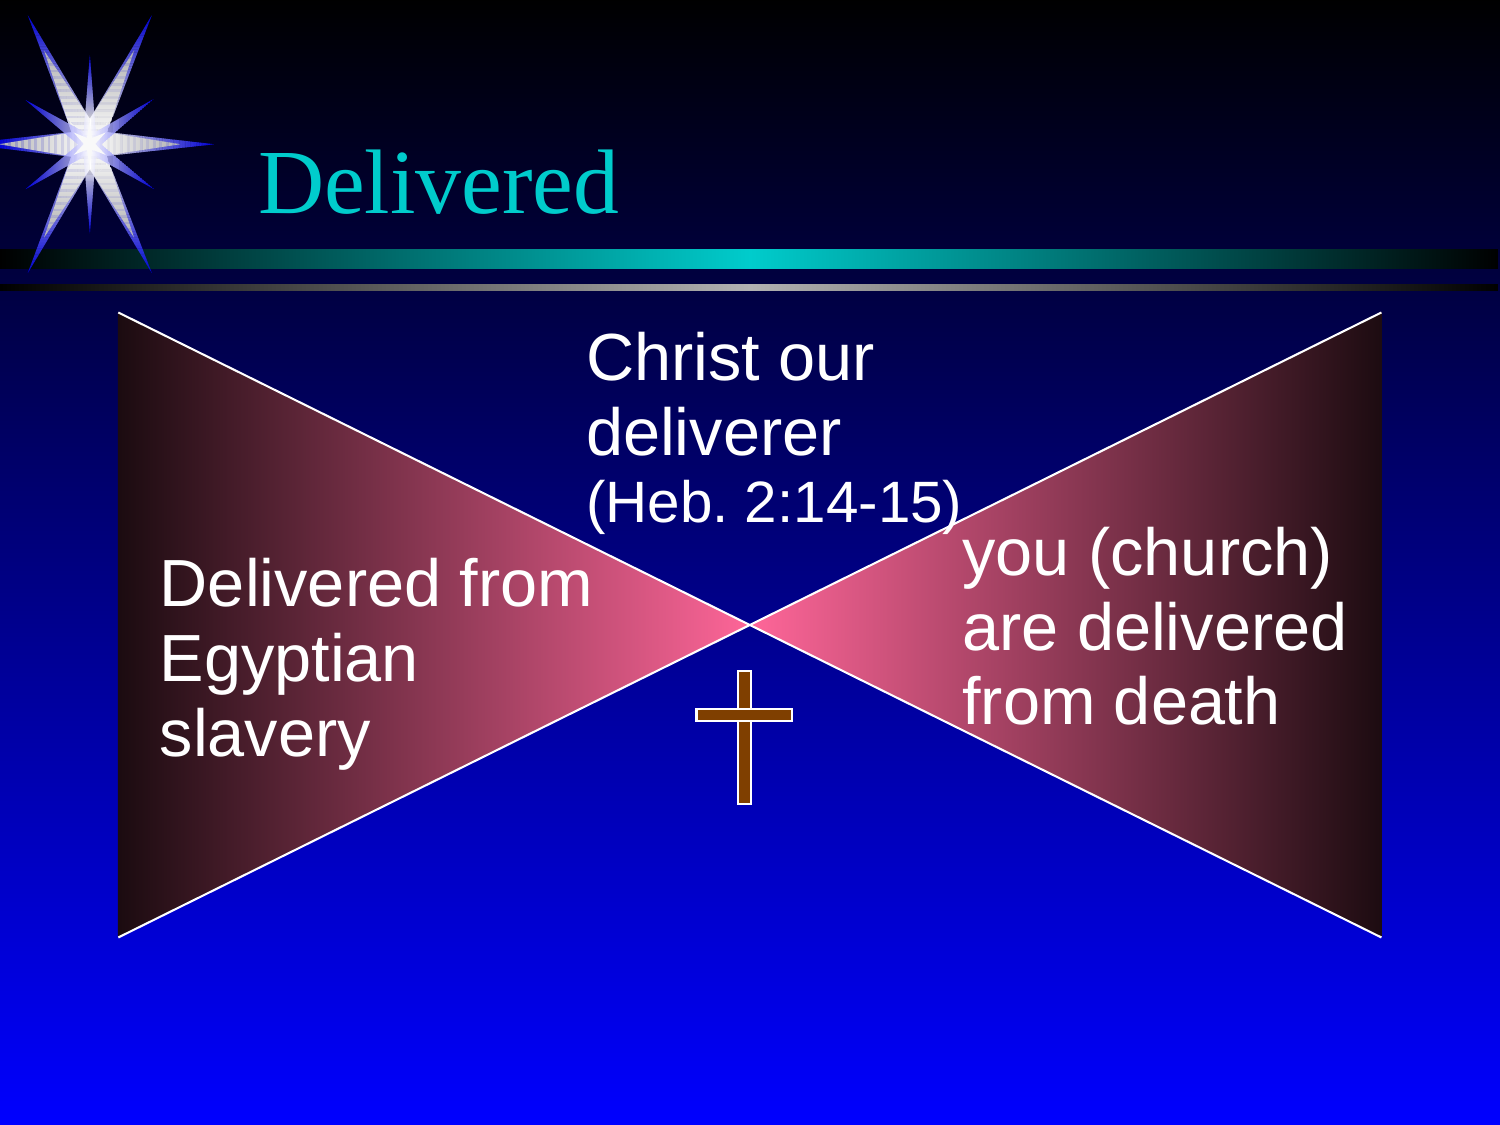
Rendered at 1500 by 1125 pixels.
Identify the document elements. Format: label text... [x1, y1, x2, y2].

text_box [755, 543, 947, 720]
text_box [1045, 314, 1382, 507]
title Delivered [243, 64, 1494, 301]
text_box [632, 569, 745, 681]
text_box you (church) are delivered from death [947, 507, 1382, 747]
text_box [1001, 747, 1382, 936]
text_box [117, 314, 569, 936]
text_box Delivered from Egyptian slavery [144, 538, 632, 778]
text_box Christ our deliverer (Heb. 2:14-15) [571, 312, 1045, 543]
text_box [696, 671, 792, 804]
